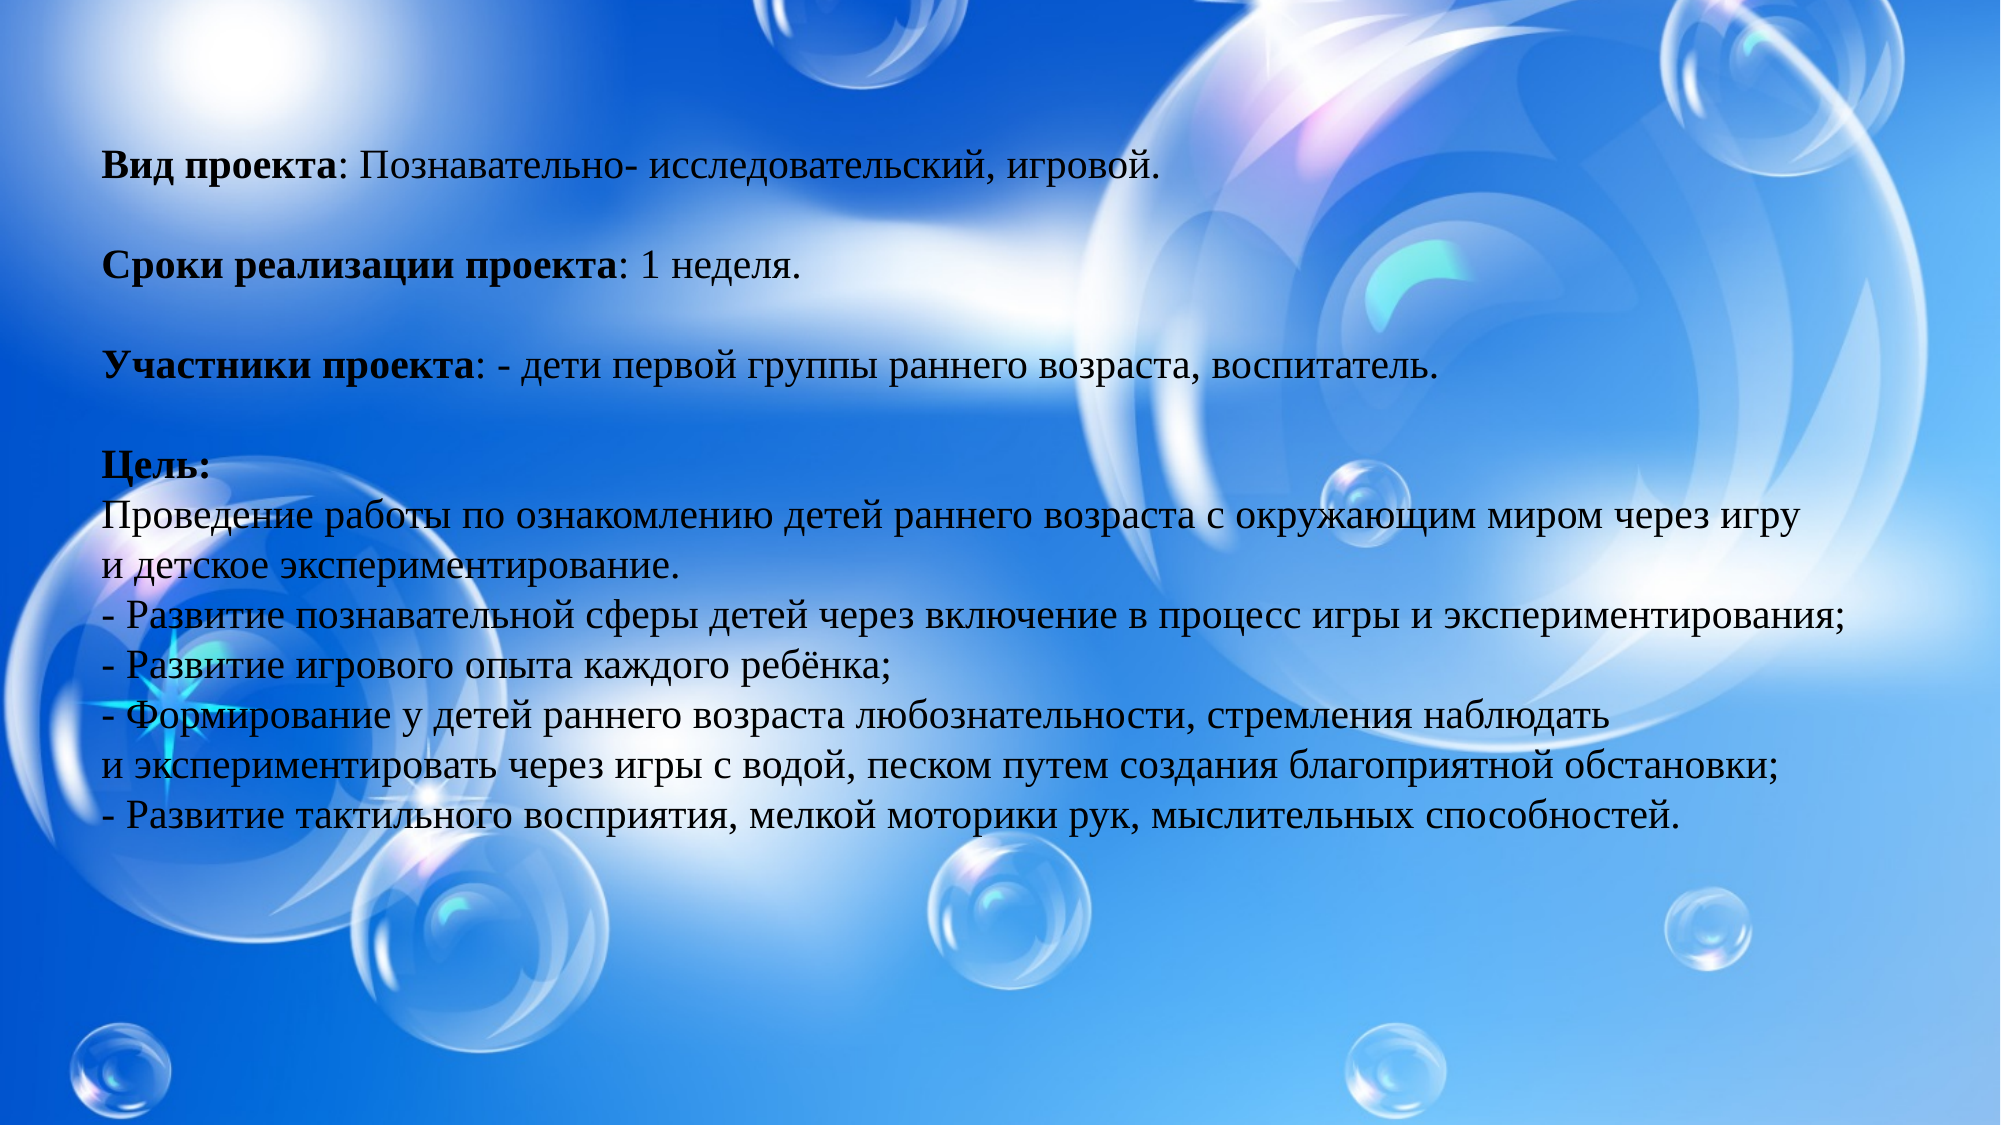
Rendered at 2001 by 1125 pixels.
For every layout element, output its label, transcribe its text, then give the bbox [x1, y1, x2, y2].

text_box Вид проекта: Познавательно- исследовательский, игровой. Сроки реализации проекта: 1 неделя. Участники проекта: - дети первой группы раннего возраста, воспитатель. Цель: Проведение работы по ознакомлению детей раннего возраста с окружающим миром через игру и детское экспериментирование. - Развитие познавательной сферы детей через включение в процесс игры и экспериментирования; - Развитие игрового опыта каждого ребёнка; - Формирование у детей раннего возраста любознательности, стремления наблюдать и экспериментировать через игры с водой, песком путем создания благоприятной обстановки; - Развитие тактильного восприятия, мелкой моторики рук, мыслительных способностей. [86, 128, 1964, 1003]
picture [0, 0, 2000, 1125]
